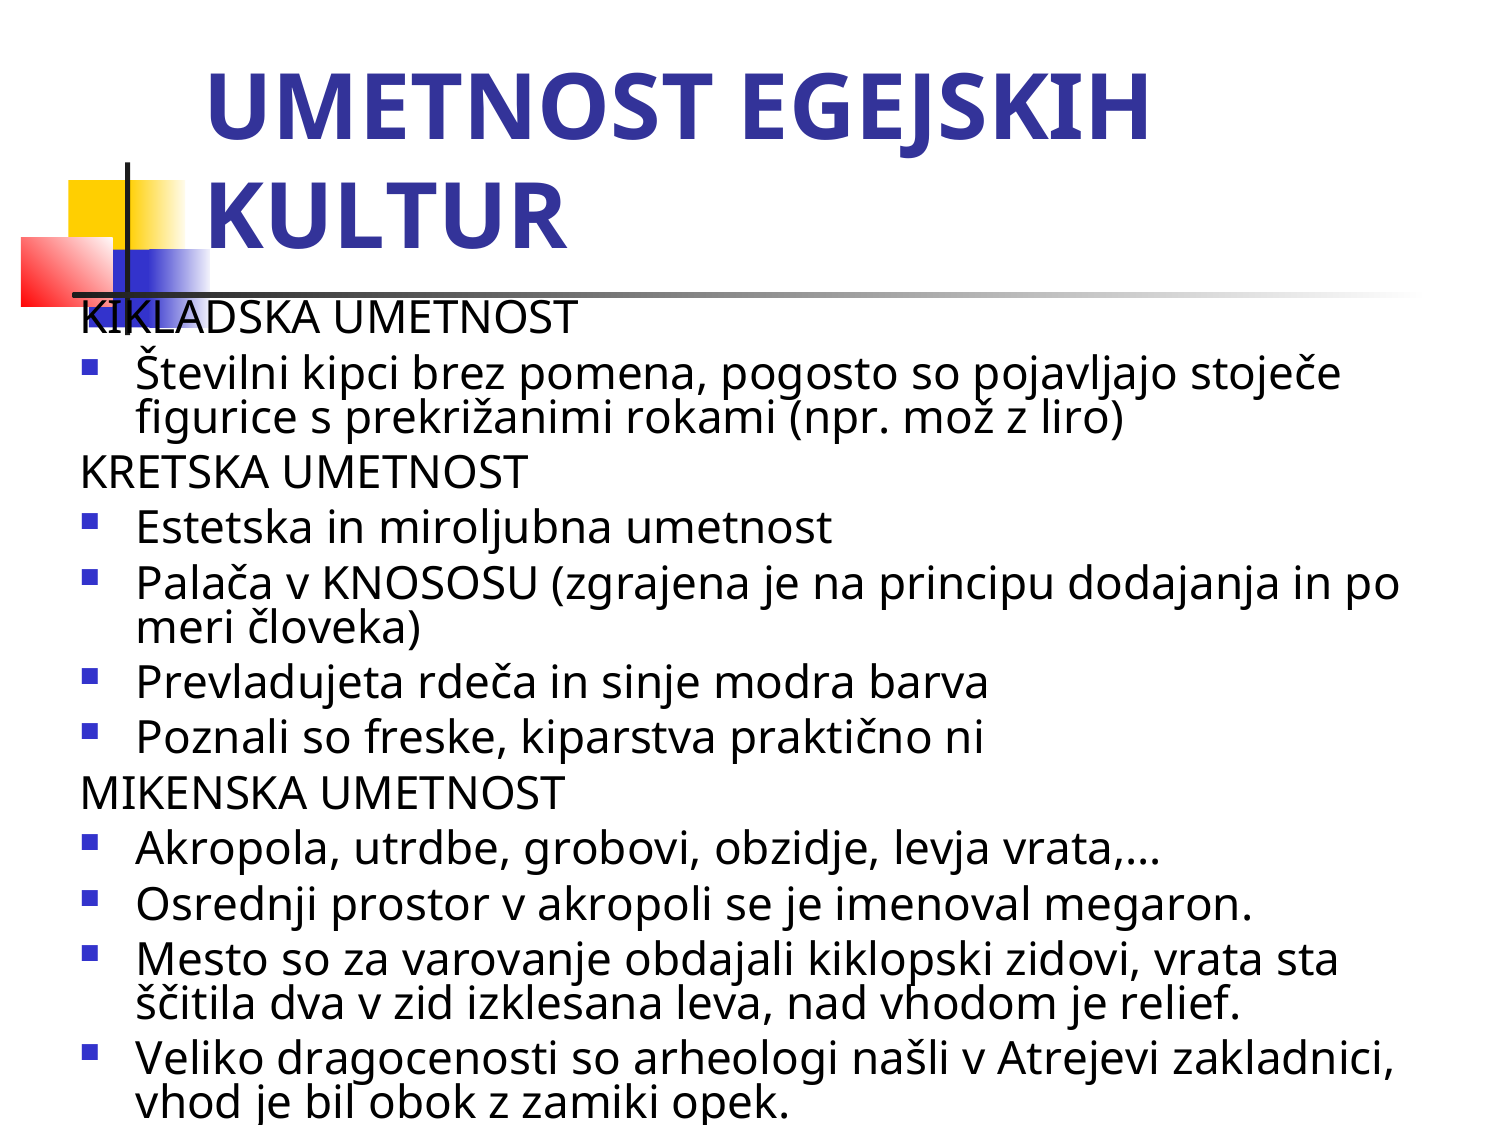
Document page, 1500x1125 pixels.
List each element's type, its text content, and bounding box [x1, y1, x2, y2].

title UMETNOST EGEJSKIH KULTUR [188, 35, 1468, 276]
list KIKLADSKA UMETNOST Številni kipci brez pomena, pogosto so pojavljajo stoječe figurice s prekrižanimi rokami (npr. mož z liro) KRETSKA UMETNOST Estetska in miroljubna umetnost Palača v KNOSOSU (zgrajena je na principu dodajanja in po meri človeka) Prevladujeta rdeča in sinje modra barva Poznali so freske, kiparstva praktično ni MIKENSKA UMETNOST Akropola, utrdbe, grobovi, obzidje, levja vrata,… Osrednji prostor v akropoli se je imenoval megaron. Mesto so za varovanje obdajali kiklopski zidovi, vrata sta ščitila dva v zid izklesana leva, nad vhodom je relief. Veliko dragocenosti so arheologi našli v Atrejevi zakladnici, vhod je bil obok z zamiki opek. [64, 290, 1469, 1125]
